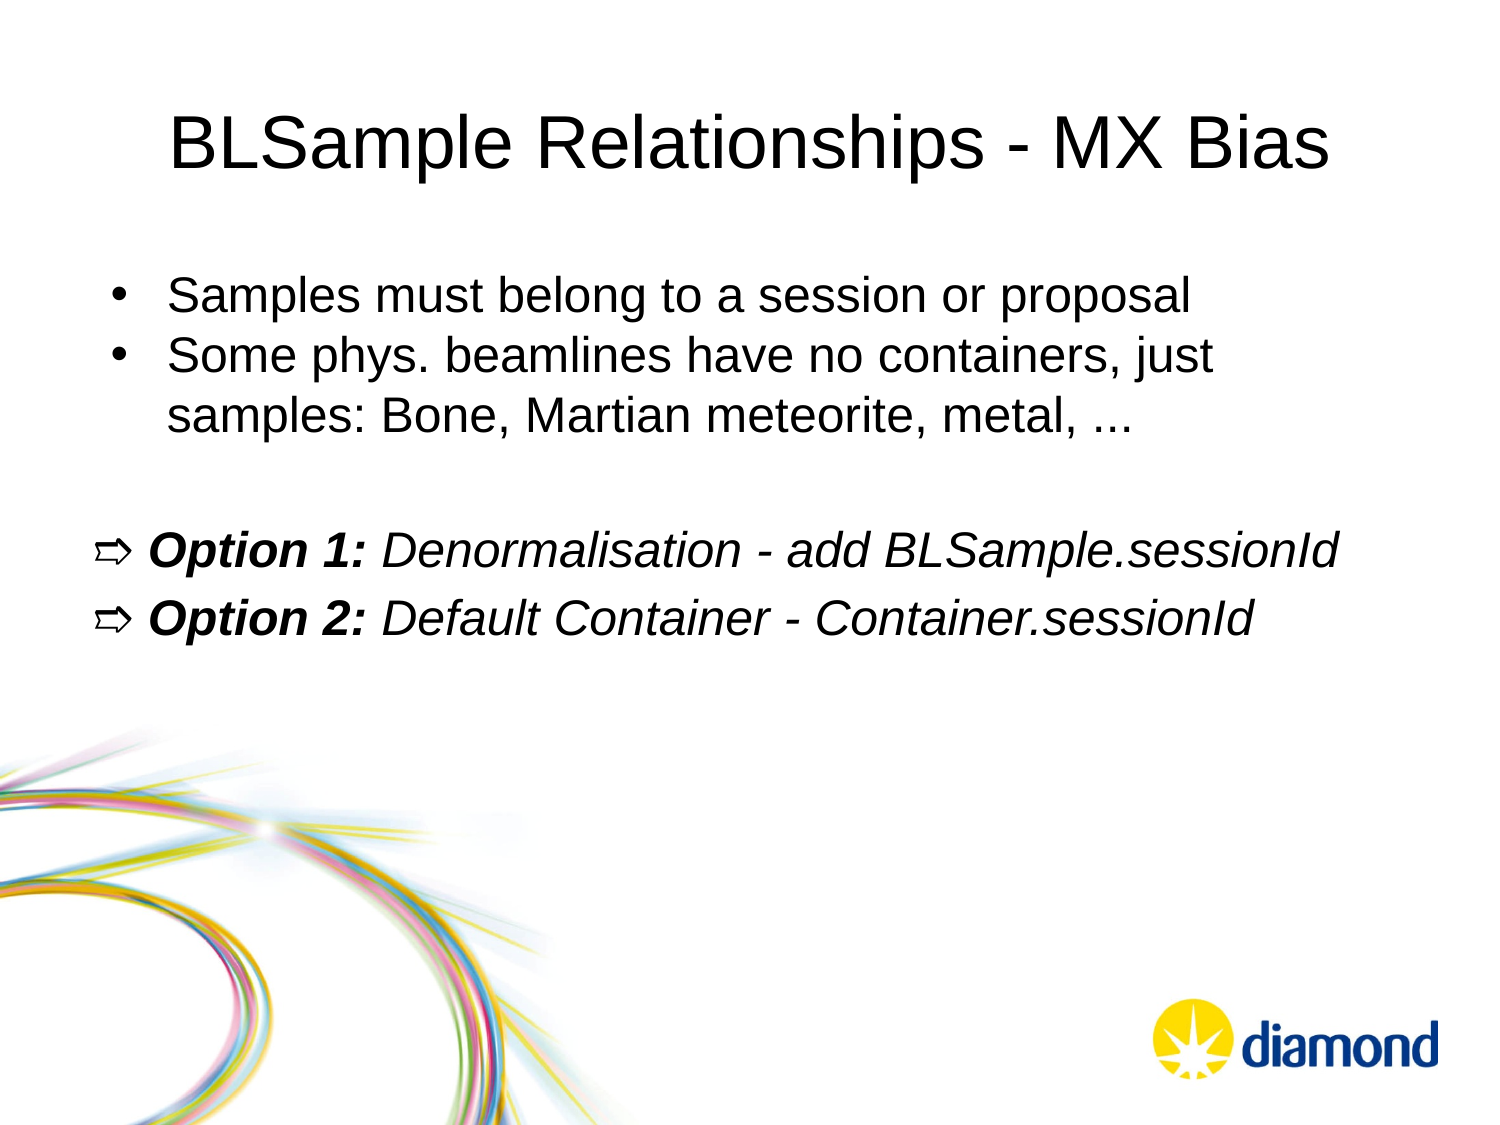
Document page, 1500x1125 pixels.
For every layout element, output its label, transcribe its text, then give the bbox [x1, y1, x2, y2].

picture [0, 587, 1438, 1125]
list Samples must belong to a session or proposal Some phys. beamlines have no containers, just samples: Bone, Martian meteorite, metal, ... ➱ Option 1: Denormalisation - add BLSample.sessionId ➱ Option 2: Default Container - Container.sessionId [76, 255, 1427, 998]
title BLSample Relationships - MX Bias [75, 45, 1425, 233]
